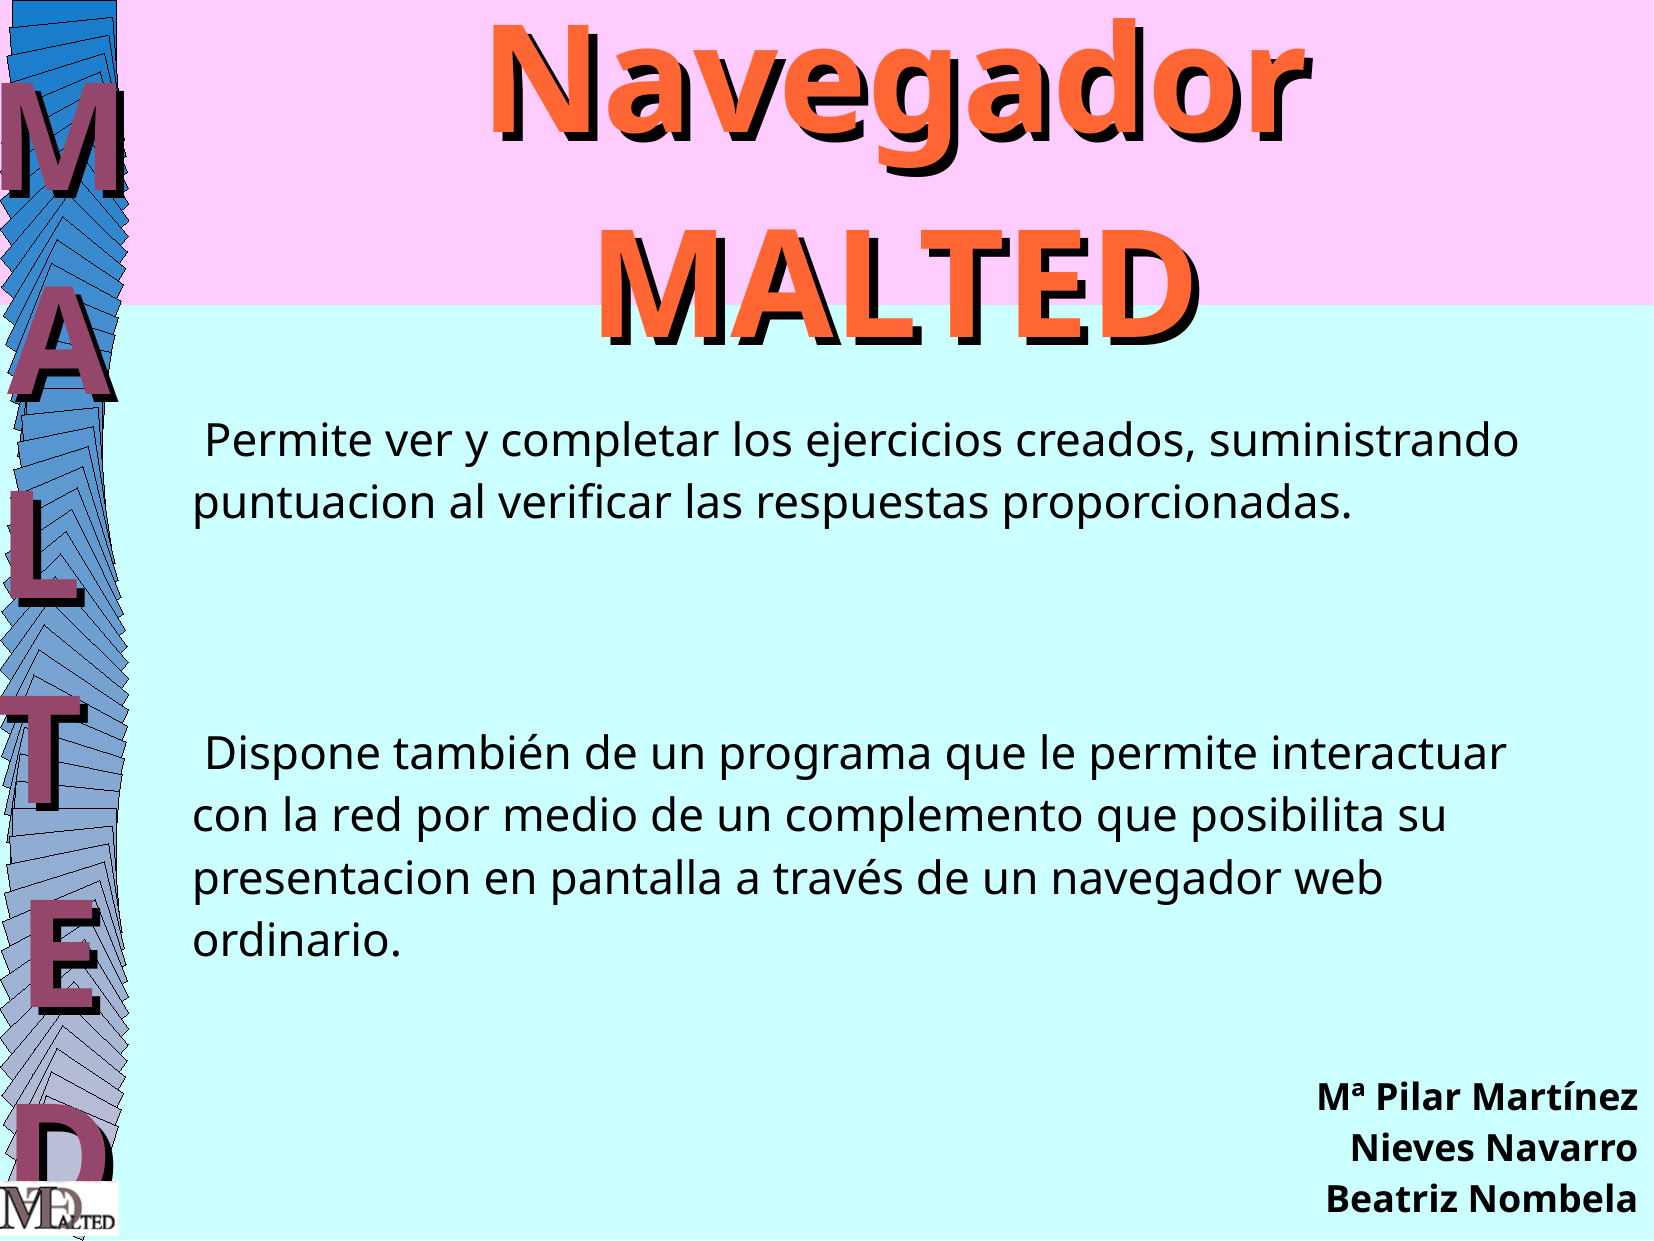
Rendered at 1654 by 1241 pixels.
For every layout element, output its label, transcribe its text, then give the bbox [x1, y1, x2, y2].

title Navegador MALTED [177, 88, 1613, 266]
text_box Permite ver y completar los ejercicios creados, suministrando puntuacion al verificar las respuestas proporcionadas. Dispone también de un programa que le permite interactuar con la red por medio de un complemento que posibilita su presentacion en pantalla a través de un navegador web ordinario. [177, 399, 1565, 1042]
picture [0, 1181, 119, 1236]
